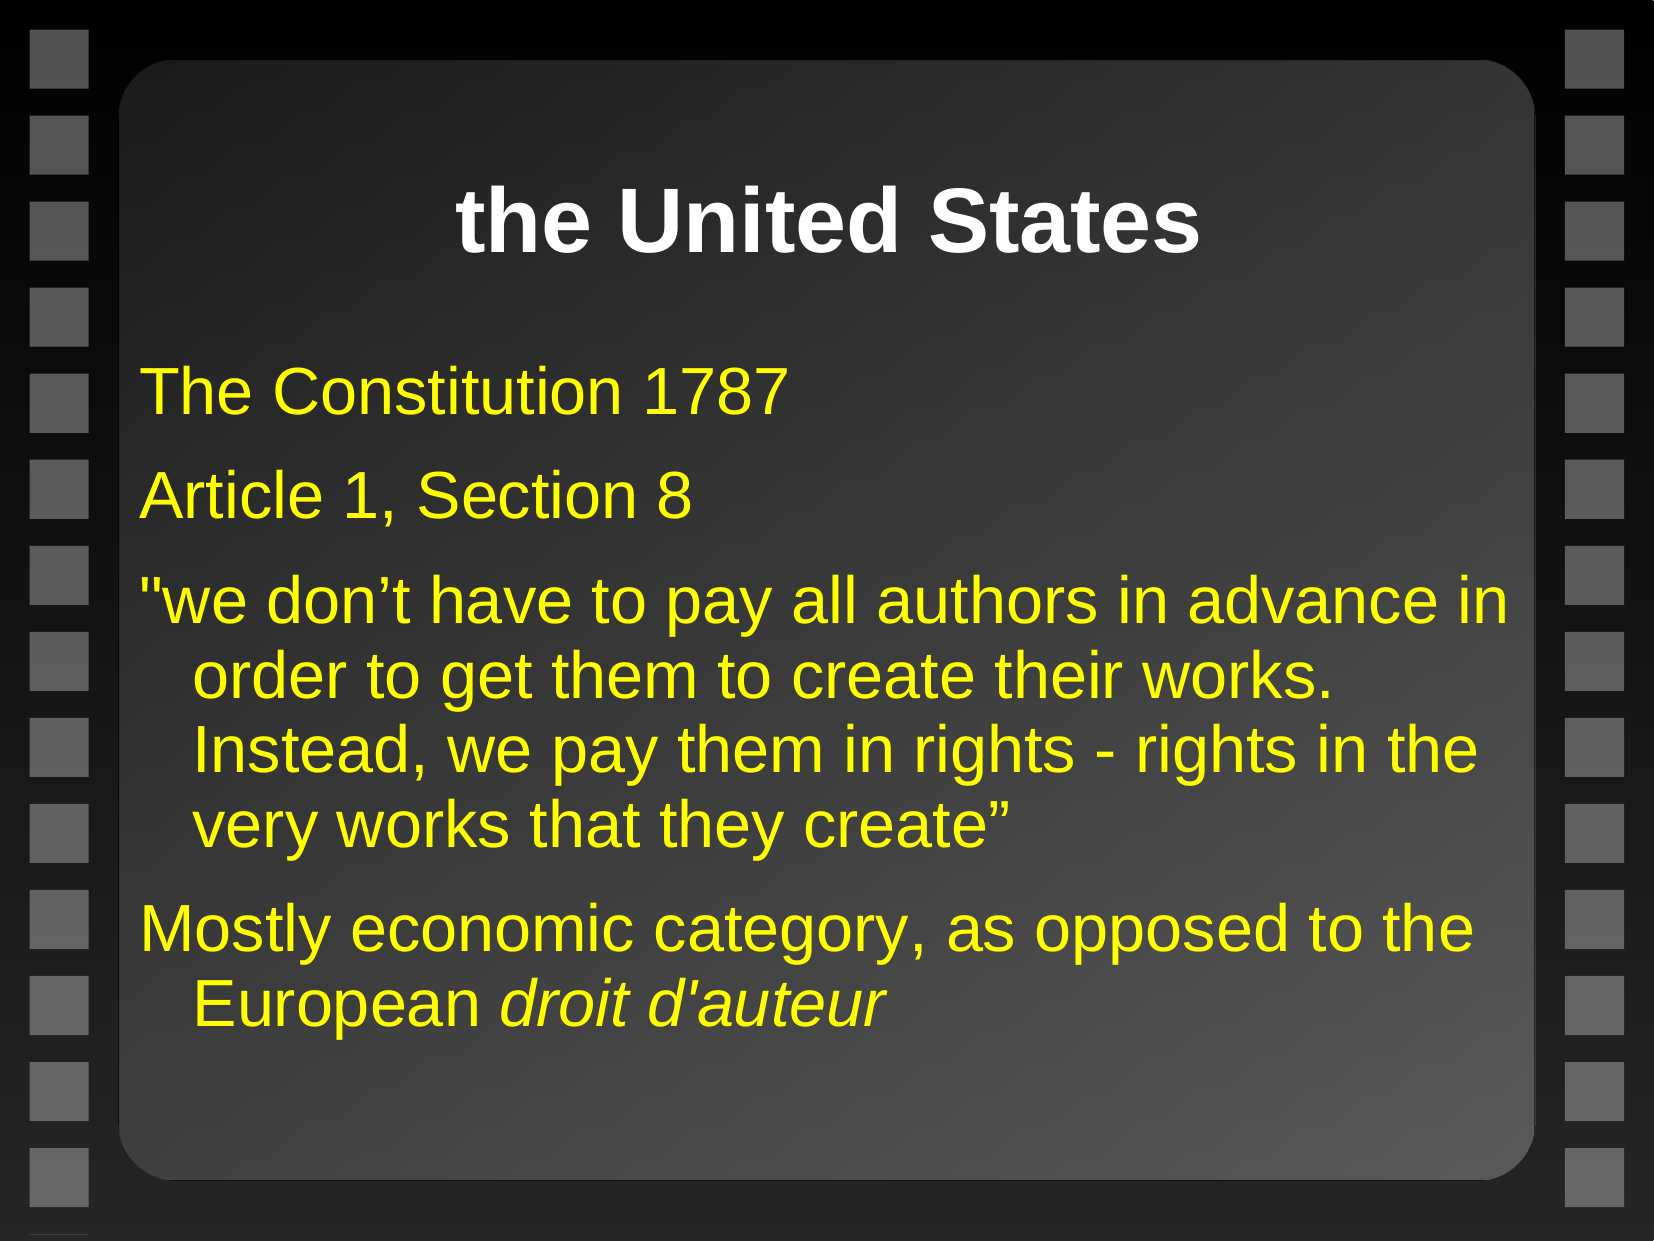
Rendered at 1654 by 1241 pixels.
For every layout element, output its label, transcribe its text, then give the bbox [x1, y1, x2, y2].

list The Constitution 1787 Article 1, Section 8 "we don’t have to pay all authors in advance in order to get them to create their works. Instead, we pay them in rights - rights in the very works that they create” Mostly economic category, as opposed to the European droit d'auteur [121, 354, 1534, 1127]
title the United States [123, 117, 1536, 325]
